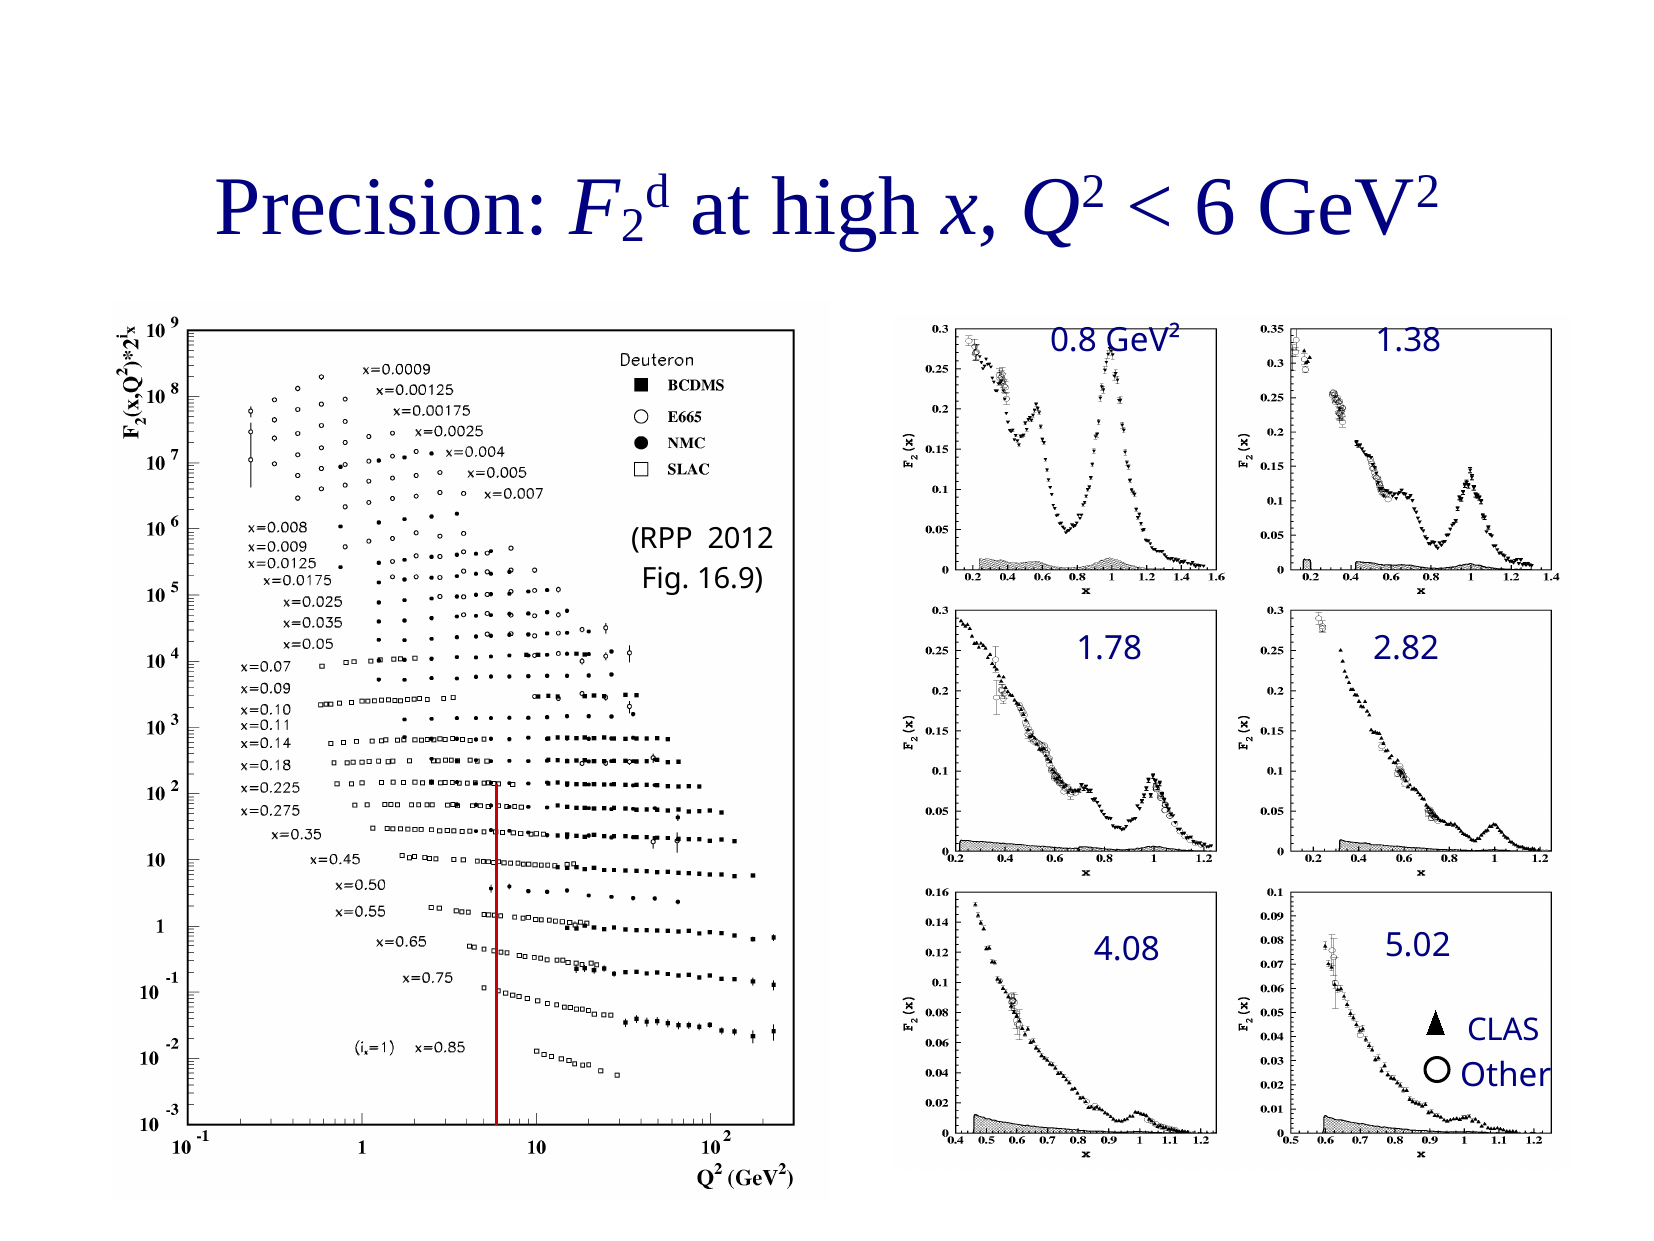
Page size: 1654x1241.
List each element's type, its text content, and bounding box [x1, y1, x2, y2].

text_box CLAS [1467, 1007, 1544, 1044]
picture [894, 314, 1570, 1171]
text_box 0.8 GeV² [1050, 315, 1189, 354]
text_box Other [1461, 1050, 1551, 1089]
text_box 5.02 [1384, 920, 1460, 959]
text_box 1.78 [1076, 623, 1151, 662]
text_box 1.38 [1375, 315, 1448, 354]
title Precision: F2d at high x, Q2 < 6 GeV2 [121, 102, 1534, 311]
text_box (RPP 2012 Fig. 16.9) [627, 517, 778, 586]
text_box [1426, 1010, 1445, 1035]
picture [112, 300, 830, 1201]
text_box 4.08 [1093, 923, 1169, 963]
text_box 2.82 [1373, 623, 1448, 662]
